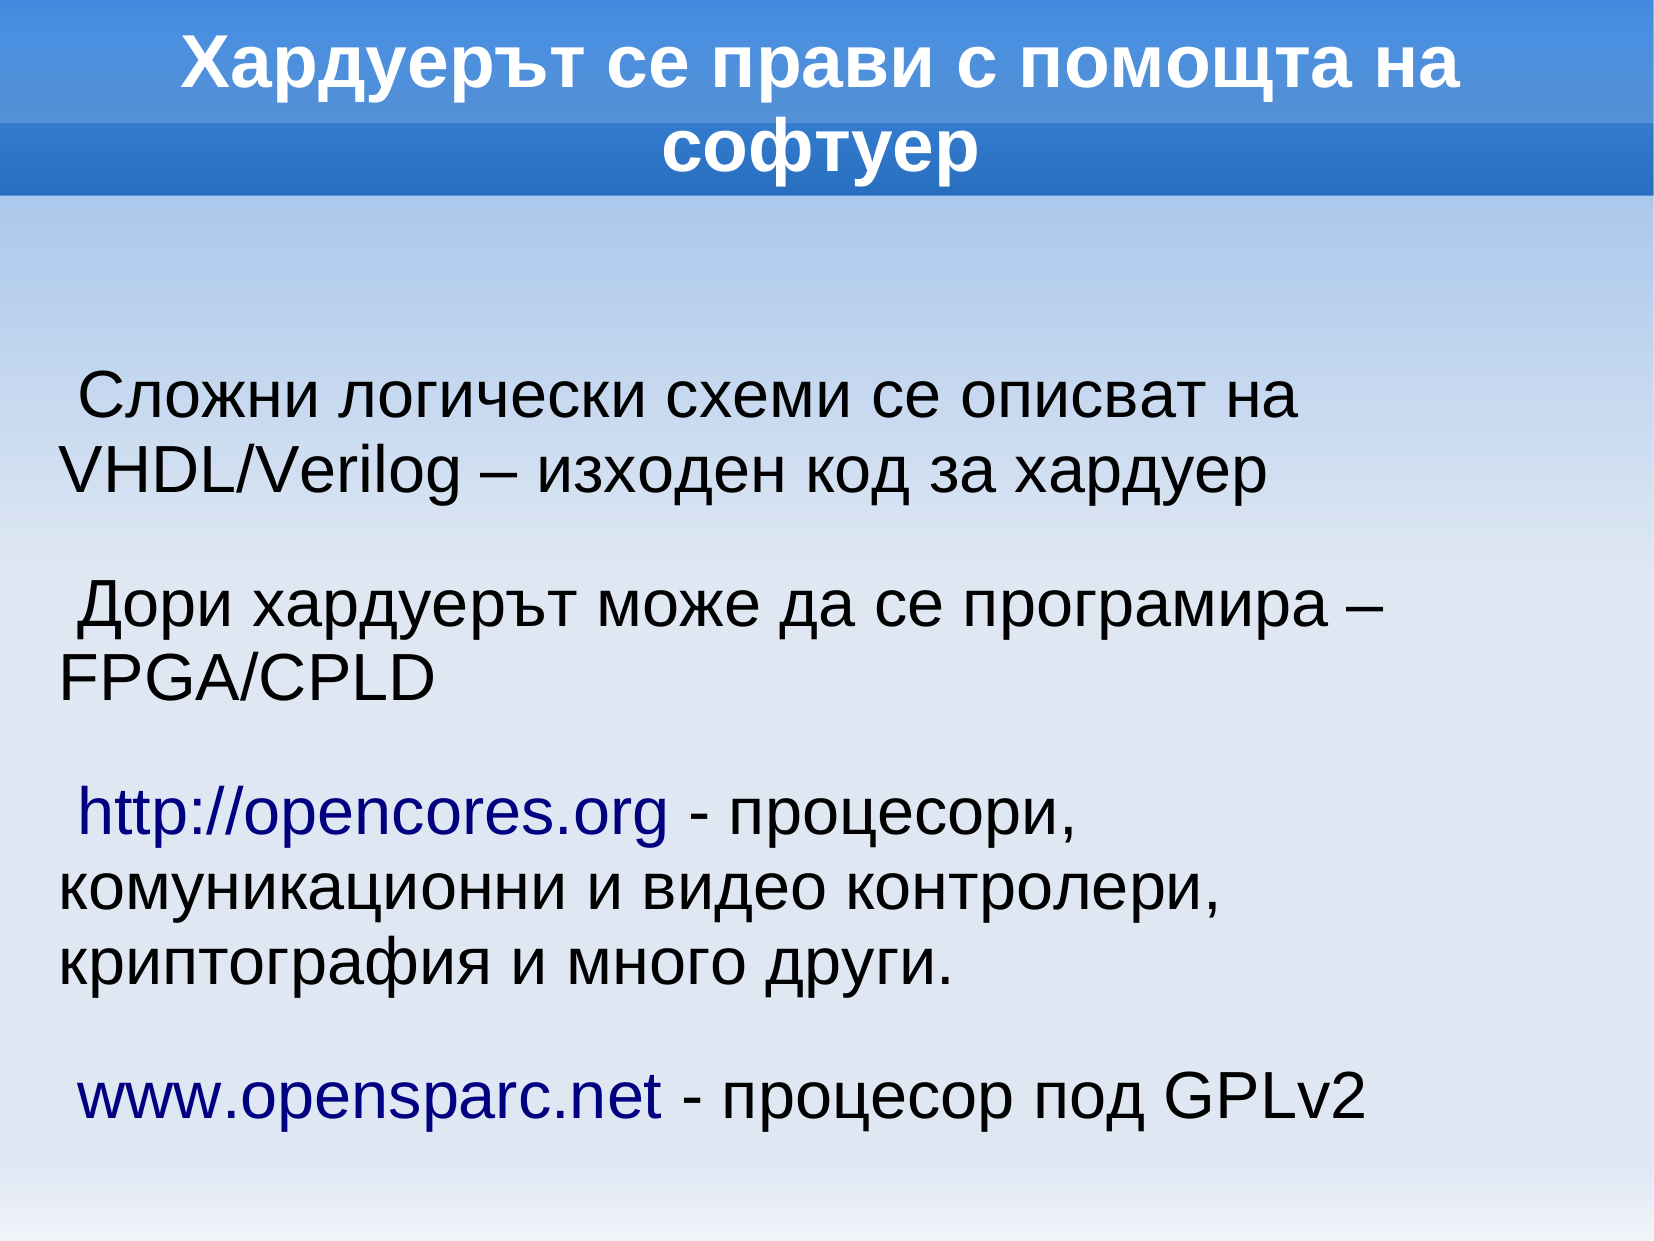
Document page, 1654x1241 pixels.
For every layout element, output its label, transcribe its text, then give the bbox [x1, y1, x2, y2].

text_box Сложни логически схеми се описват на VHDL/Verilog – изходен код за хардуер Дори хардуерът може да се програмира – FPGA/CPLD http://opencores.org - процесори, комуникационни и видео контролери, криптография и много други. www.opensparc.net - процесор под GPLv2 [59, 265, 1548, 1224]
picture [0, 0, 1654, 1241]
title Хардуерът се прави с помощта на софтуер [76, 6, 1565, 201]
